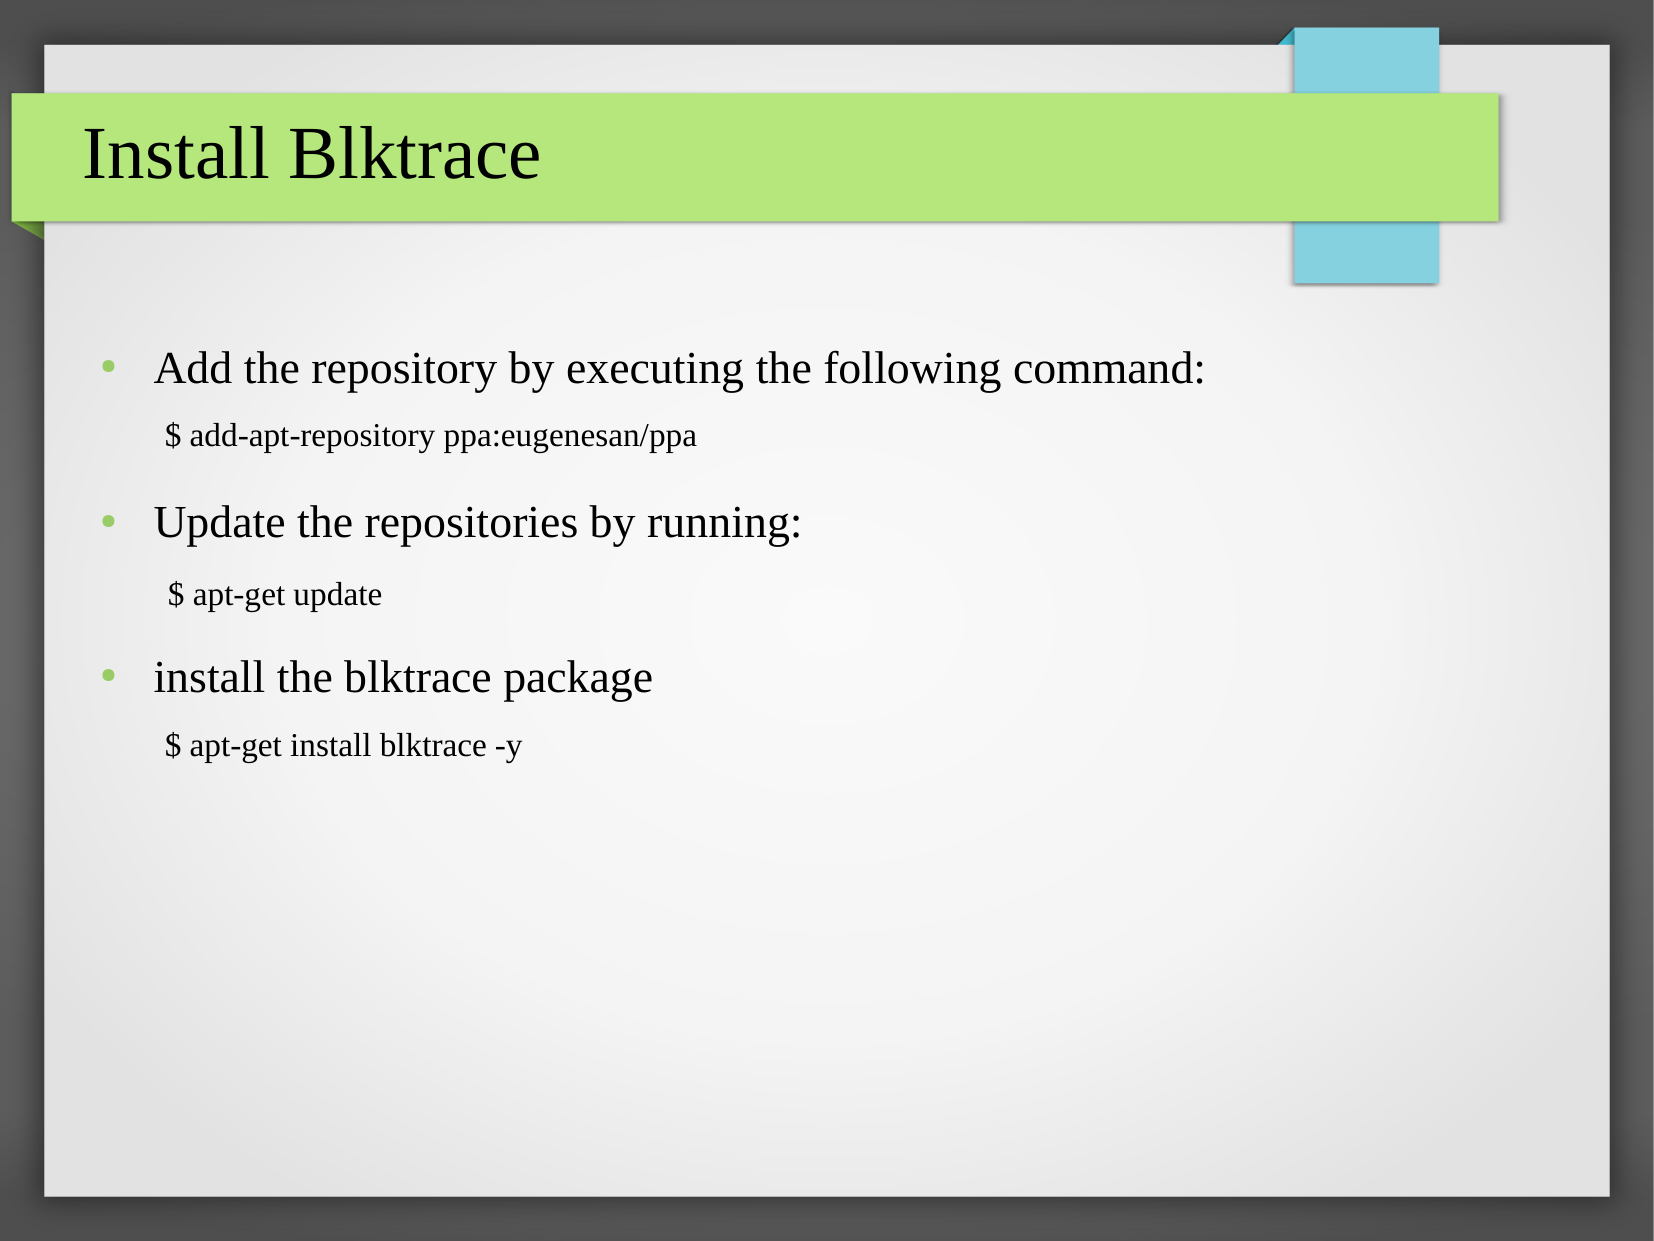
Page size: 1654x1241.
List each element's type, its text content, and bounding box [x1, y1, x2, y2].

title Install Blktrace [82, 94, 1264, 213]
picture [0, 0, 1654, 1241]
text_box $ apt-get install blktrace -y [150, 719, 646, 818]
text_box $ apt-get update [153, 567, 619, 628]
list Add the repository by executing the following command: Update the repositories by running: install the blktrace package [82, 342, 1486, 1062]
text_box $ add-apt-repository ppa:eugenesan/ppa [150, 409, 714, 461]
